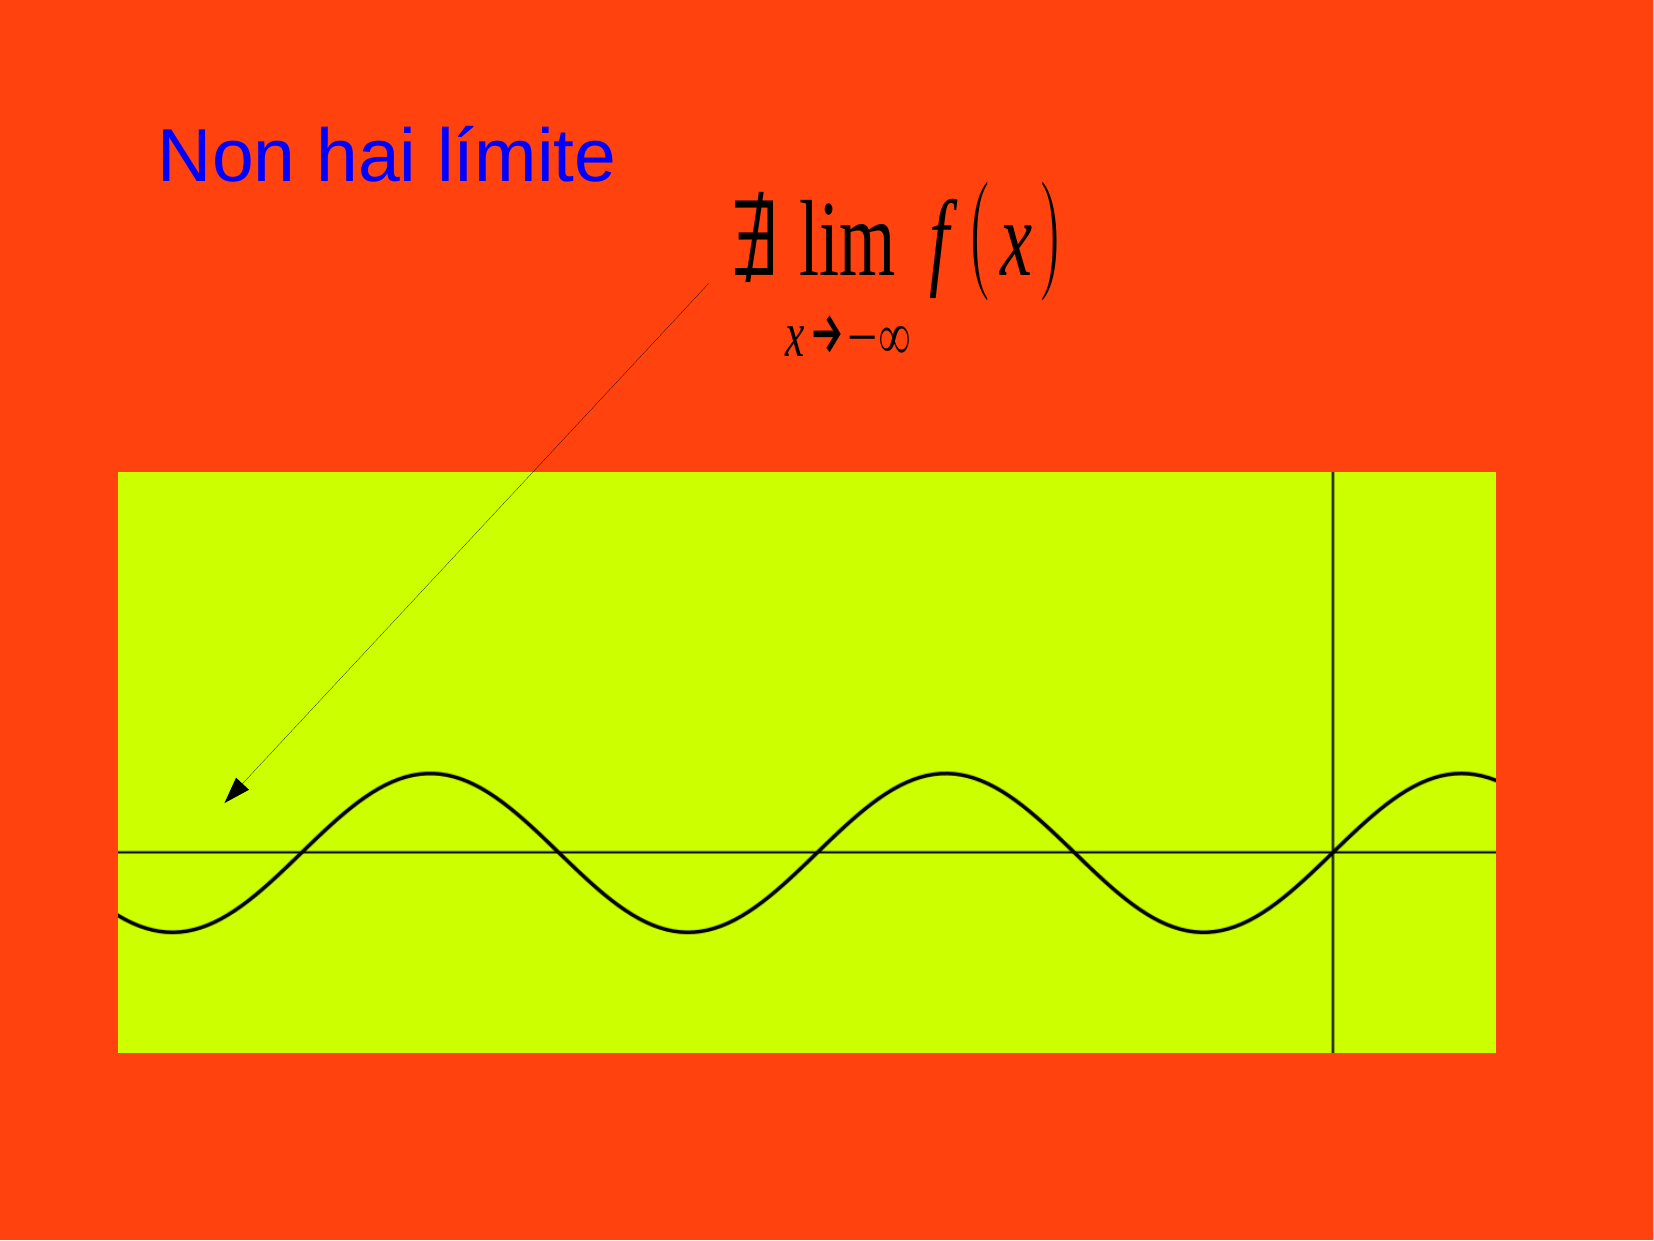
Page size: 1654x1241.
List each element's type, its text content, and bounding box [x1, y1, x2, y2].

picture [118, 472, 1496, 1053]
chart [720, 177, 1074, 373]
text_box Non hai límite [143, 106, 632, 206]
